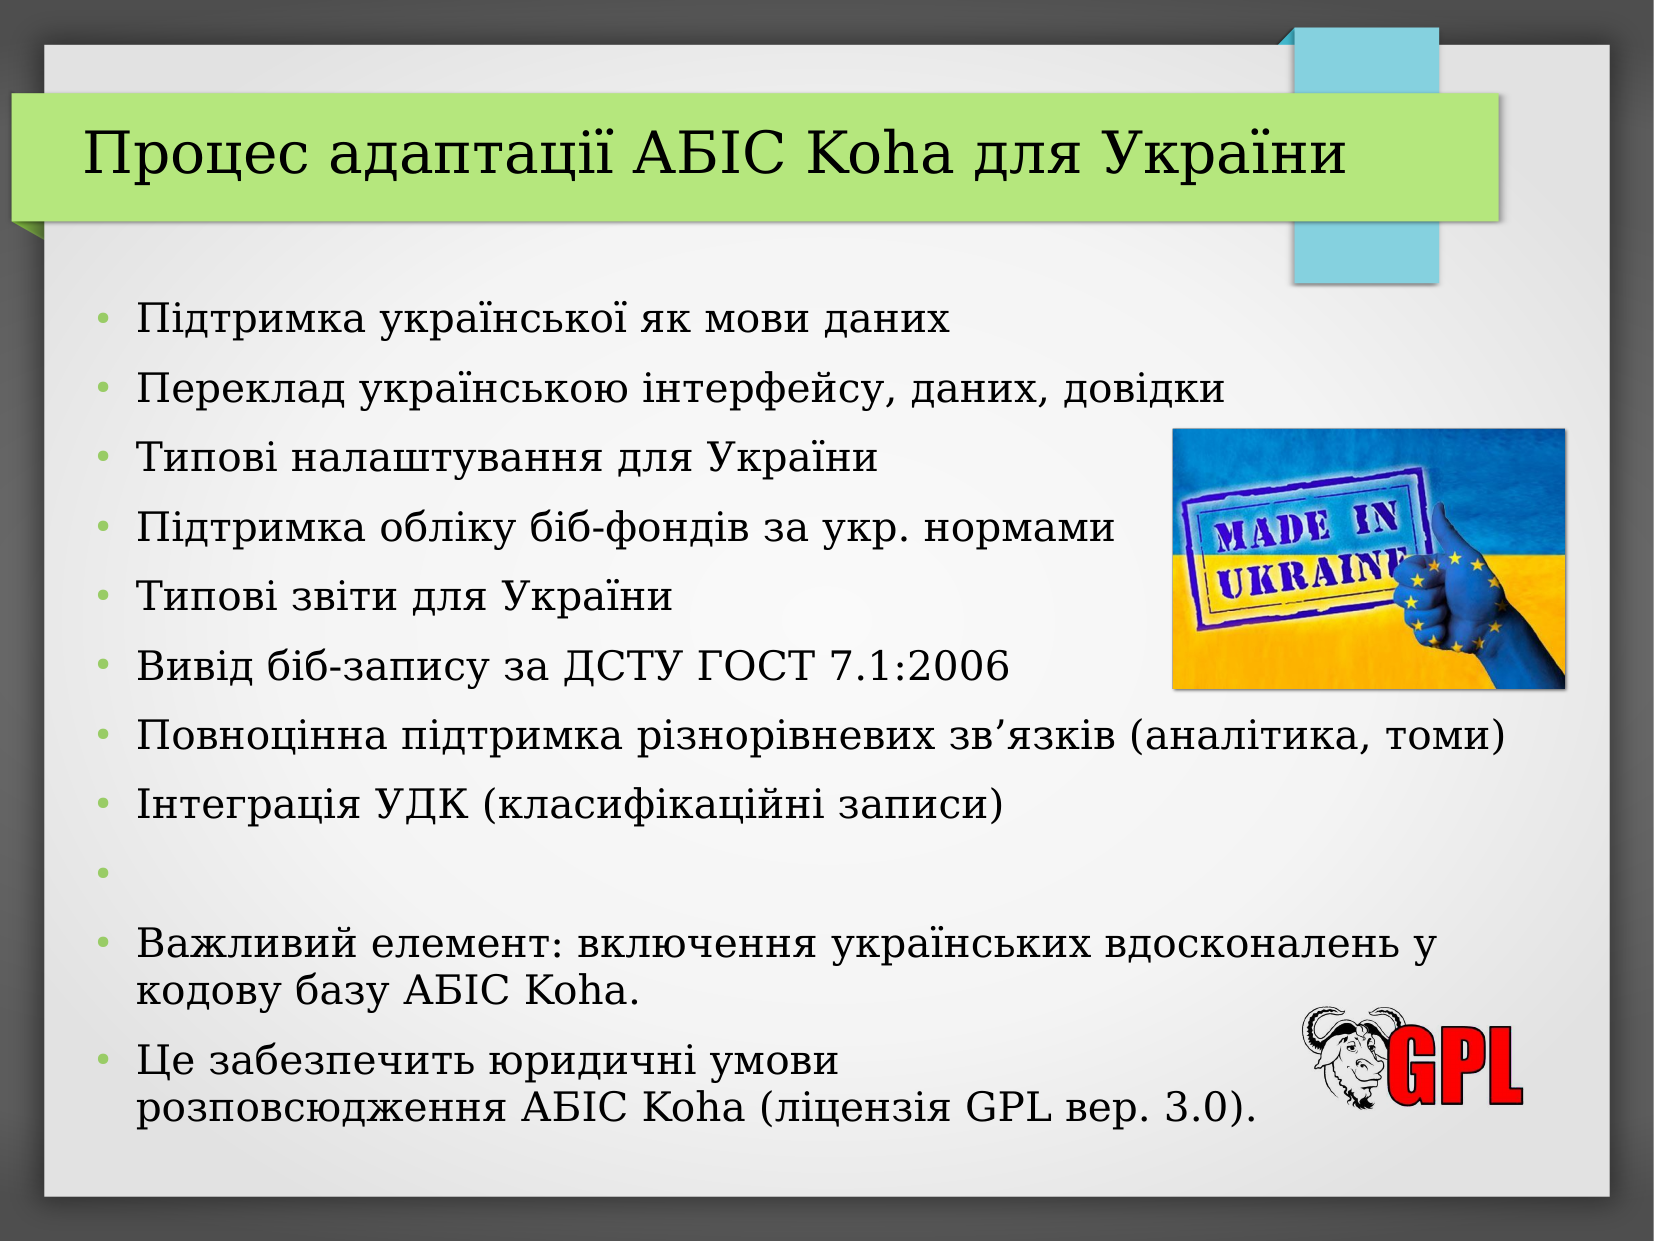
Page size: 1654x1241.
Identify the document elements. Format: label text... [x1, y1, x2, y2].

list Підтримка української як мови даних Переклад українською інтерфейсу, даних, довідки Типові налаштування для України Підтримка обліку біб-фондів за укр. нормами Типові звіти для України Вивід біб-запису за ДСТУ ГОСТ 7.1:2006 Повноцінна підтримка різнорівневих зв’язків (аналітика, томи) Інтеграція УДК (класифікаційні записи) Важливий елемент: включення українських вдосконалень у кодову базу АБІС Koha. Це забезпечить юридичні умови розповсюдження АБІС Koha (ліцензія GPL вер. 3.0). [82, 295, 1571, 1134]
title Процес адаптації АБІС Koha для України [82, 85, 1477, 222]
picture [0, 0, 1654, 1241]
